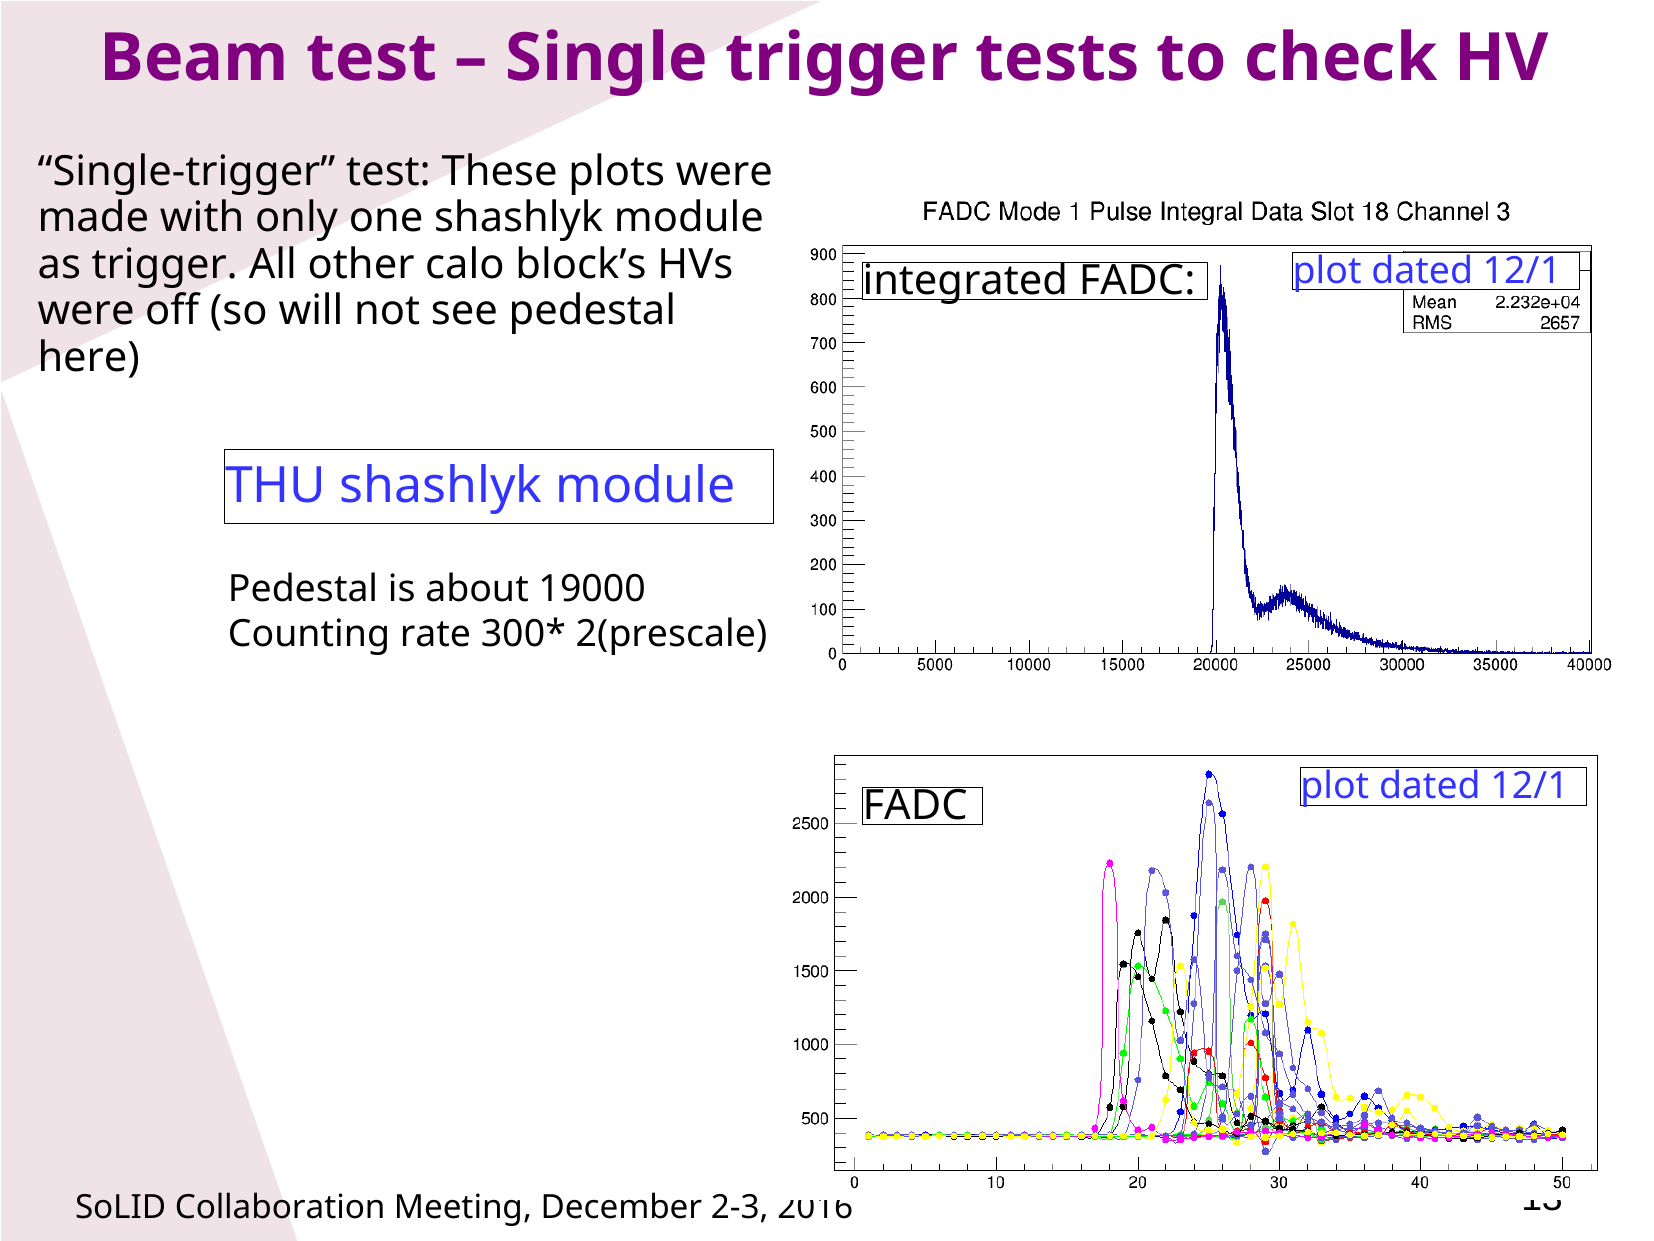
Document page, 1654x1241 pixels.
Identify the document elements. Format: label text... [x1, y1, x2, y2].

title Beam test – Single trigger tests to check HV [0, 13, 1651, 113]
text_box THU shashlyk module [224, 449, 774, 524]
picture [778, 746, 1613, 1201]
text_box plot dated 12/1 [1292, 252, 1580, 290]
text_box FADC [862, 787, 983, 825]
text_box plot dated 12/1 [1300, 767, 1587, 806]
text_box Pedestal is about 19000 Counting rate 300* 2(prescale) [213, 556, 803, 662]
text_box “Single-trigger” test: These plots were made with only one shashlyk module as trigger. All other calo block’s HVs were off (so will not see pedestal here) [37, 148, 788, 385]
text_box integrated FADC: [862, 262, 1208, 300]
picture [807, 198, 1613, 676]
